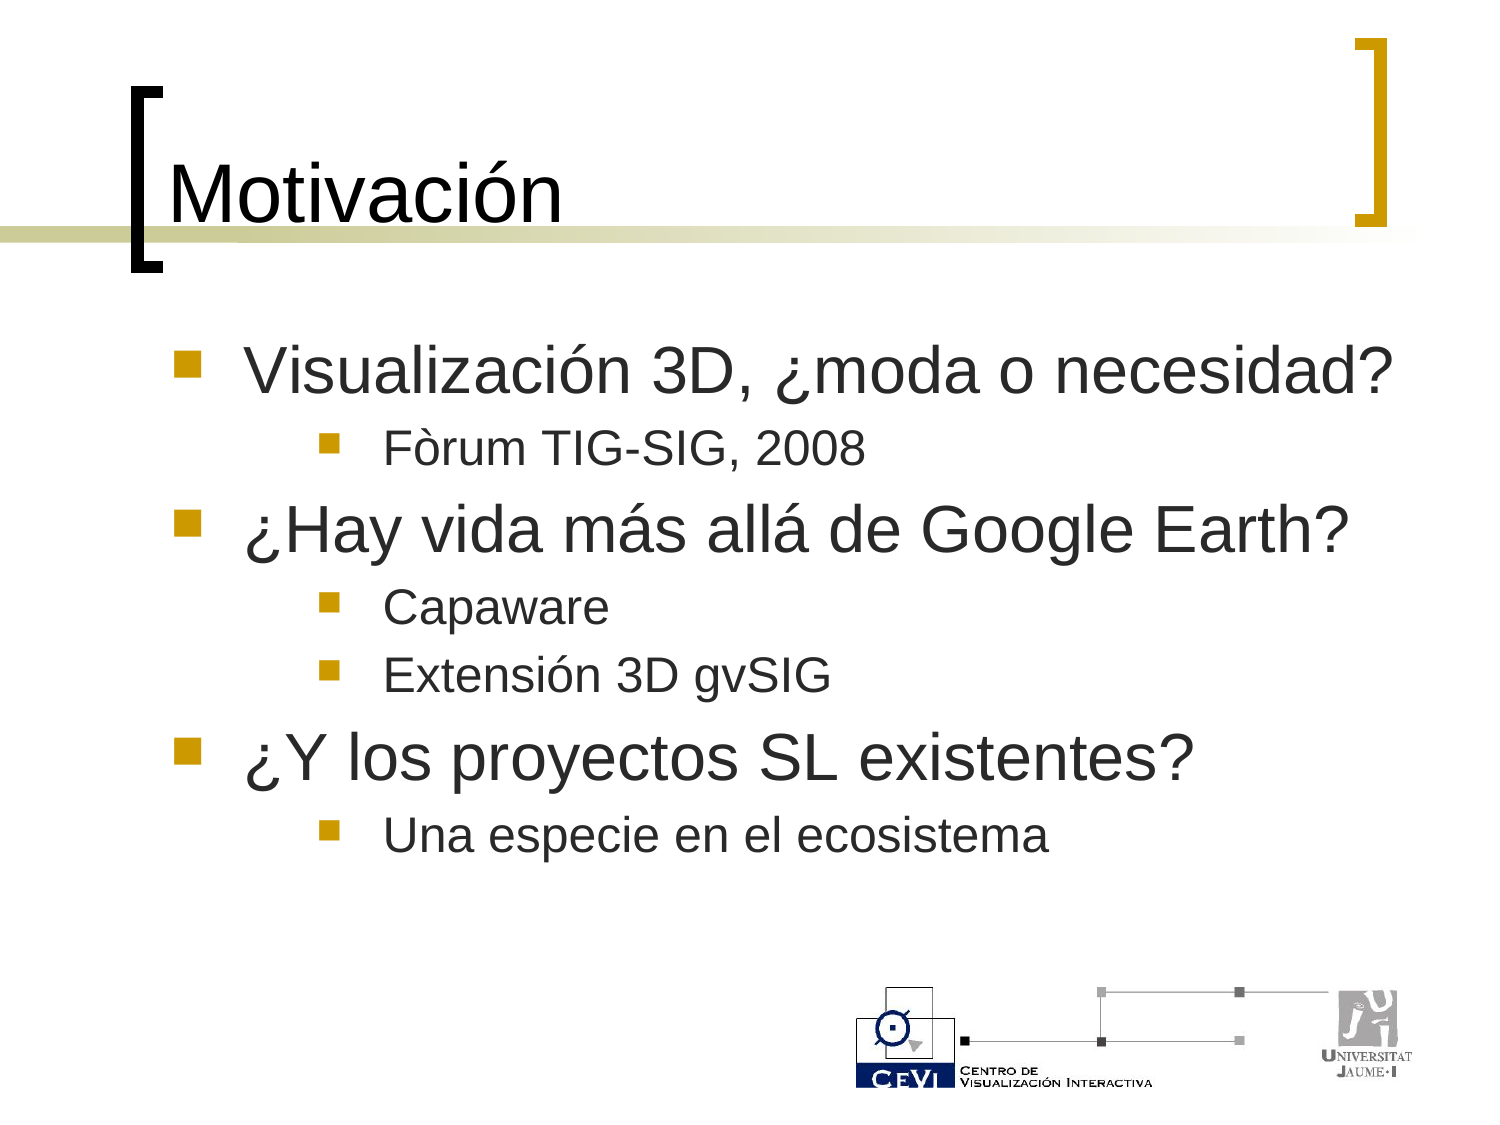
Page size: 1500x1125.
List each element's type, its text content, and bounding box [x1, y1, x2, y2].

title Motivación [152, 15, 1328, 248]
list Visualización 3D, ¿moda o necesidad? Fòrum TIG-SIG, 2008 ¿Hay vida más allá de Google Earth? Capaware Extensión 3D gvSIG ¿Y los proyectos SL existentes? Una especie en el ecosistema [155, 324, 1413, 1001]
picture [856, 1001, 1412, 1088]
